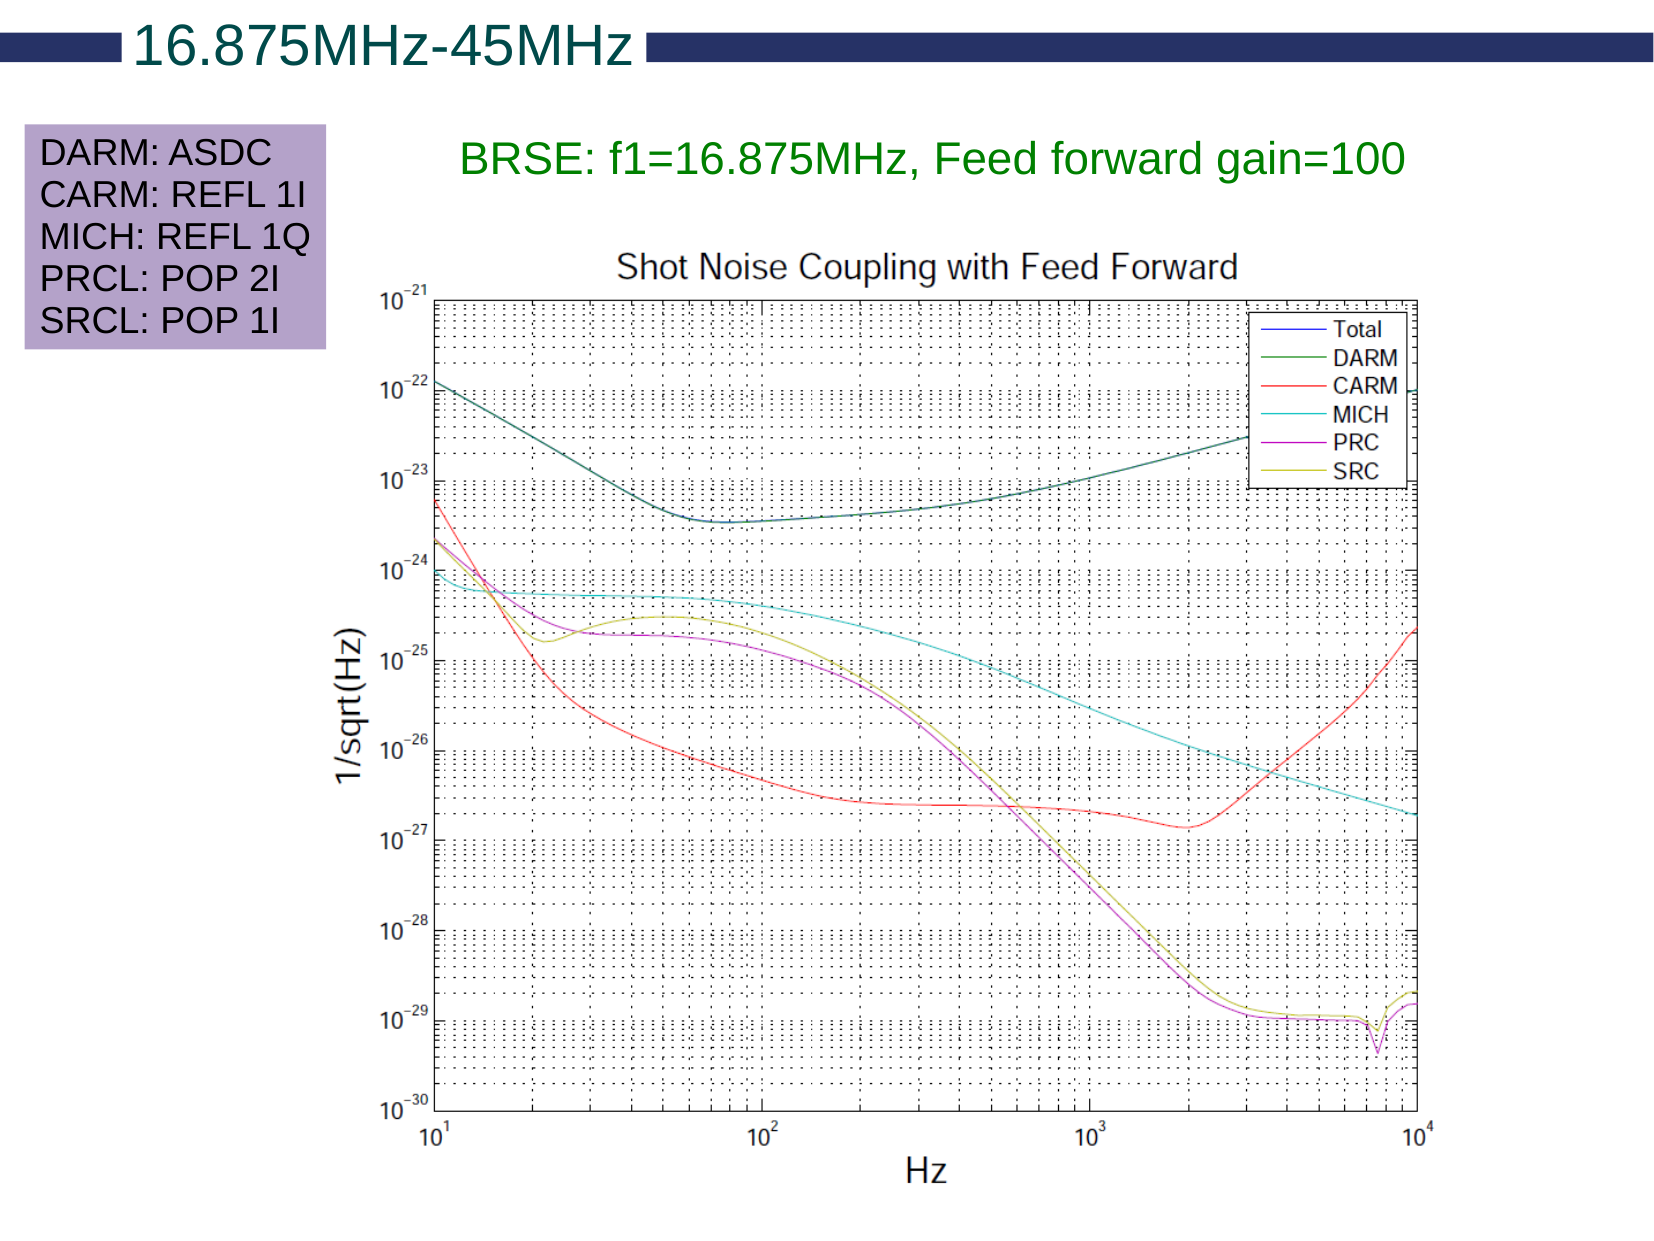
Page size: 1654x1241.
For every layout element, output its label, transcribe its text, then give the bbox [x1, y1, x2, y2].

title 16.875MHz-45MHz [121, 12, 647, 78]
picture [307, 236, 1471, 1212]
text_box BRSE: f1=16.875MHz, Feed forward gain=100 [444, 125, 1422, 192]
text_box DARM: ASDC CARM: REFL 1I MICH: REFL 1Q PRCL: POP 2I SRCL: POP 1I [24, 124, 326, 350]
